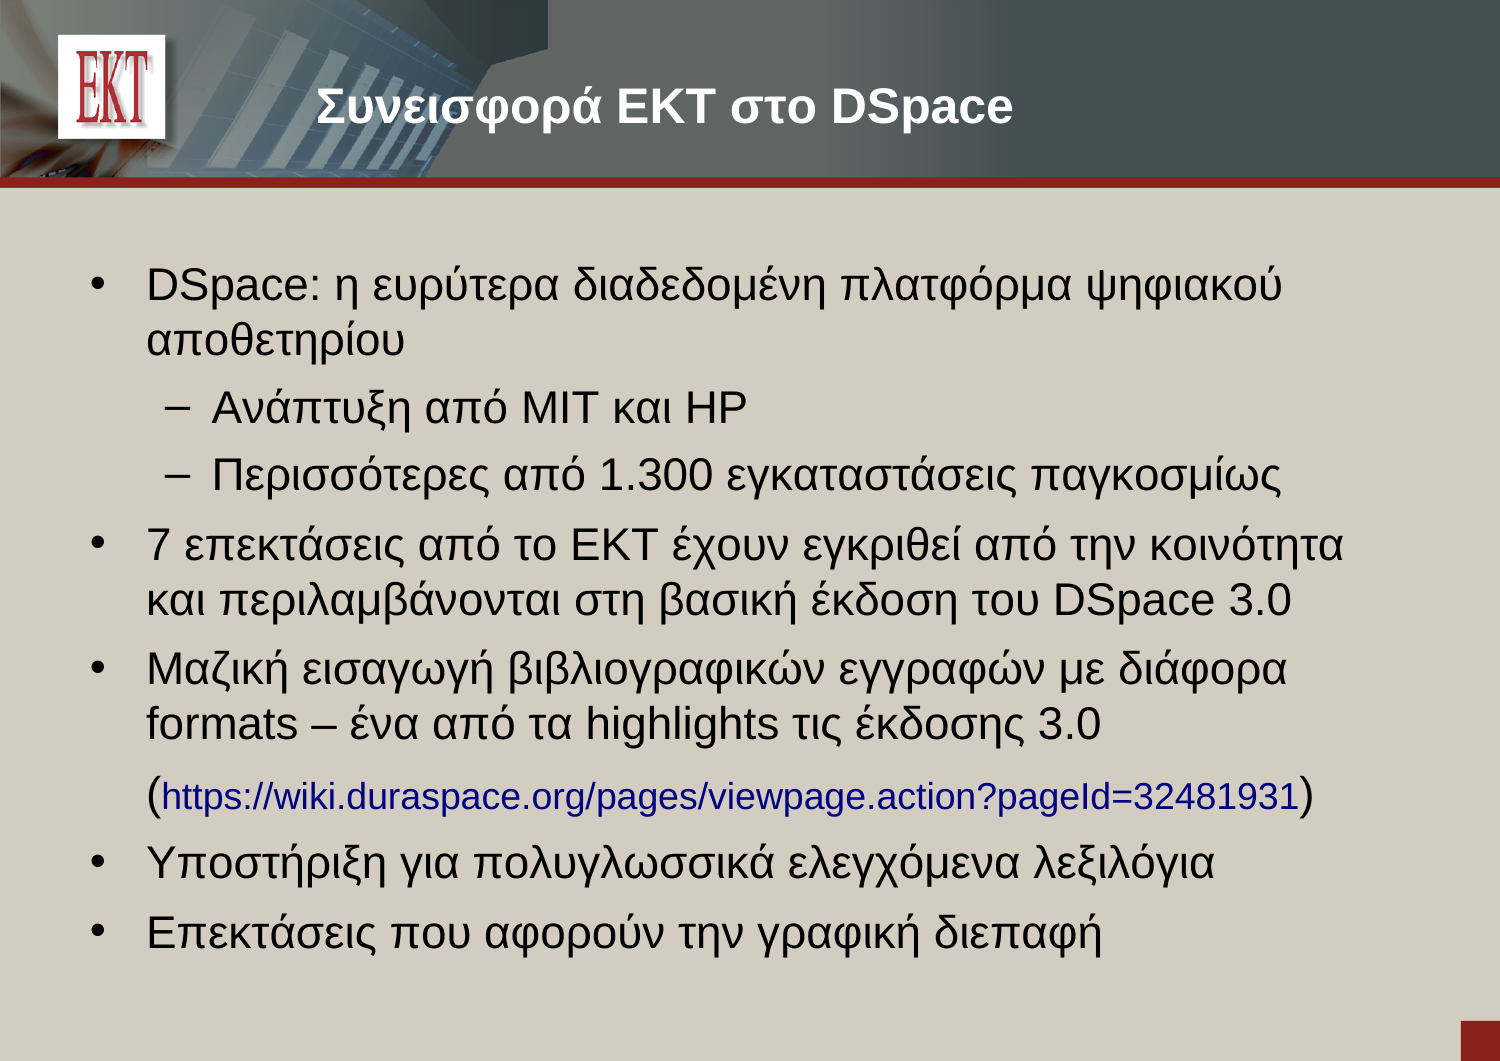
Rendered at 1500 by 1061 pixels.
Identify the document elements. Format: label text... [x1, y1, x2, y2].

list DSpace: η ευρύτερα διαδεδομένη πλατφόρμα ψηφιακού αποθετηρίου Ανάπτυξη από MIT και HP Περισσότερες από 1.300 εγκαταστάσεις παγκοσμίως 7 επεκτάσεις από το EKT έχουν εγκριθεί από την κοινότητα και περιλαμβάνονται στη βασική έκδοση του DSpace 3.0 Μαζική εισαγωγή βιβλιογραφικών εγγραφών με διάφορα formats – ένα από τα highlights τις έκδοσης 3.0 (https://wiki.duraspace.org/pages/viewpage.action?pageId=32481931) Υποστήριξη για πολυγλωσσικά ελεγχόμενα λεξιλόγια Επεκτάσεις που αφορούν την γραφική διεπαφή [75, 247, 1426, 966]
picture [0, 0, 1500, 1061]
title Συνεισφορά ΕΚΤ στο DSpace [301, 42, 1426, 165]
